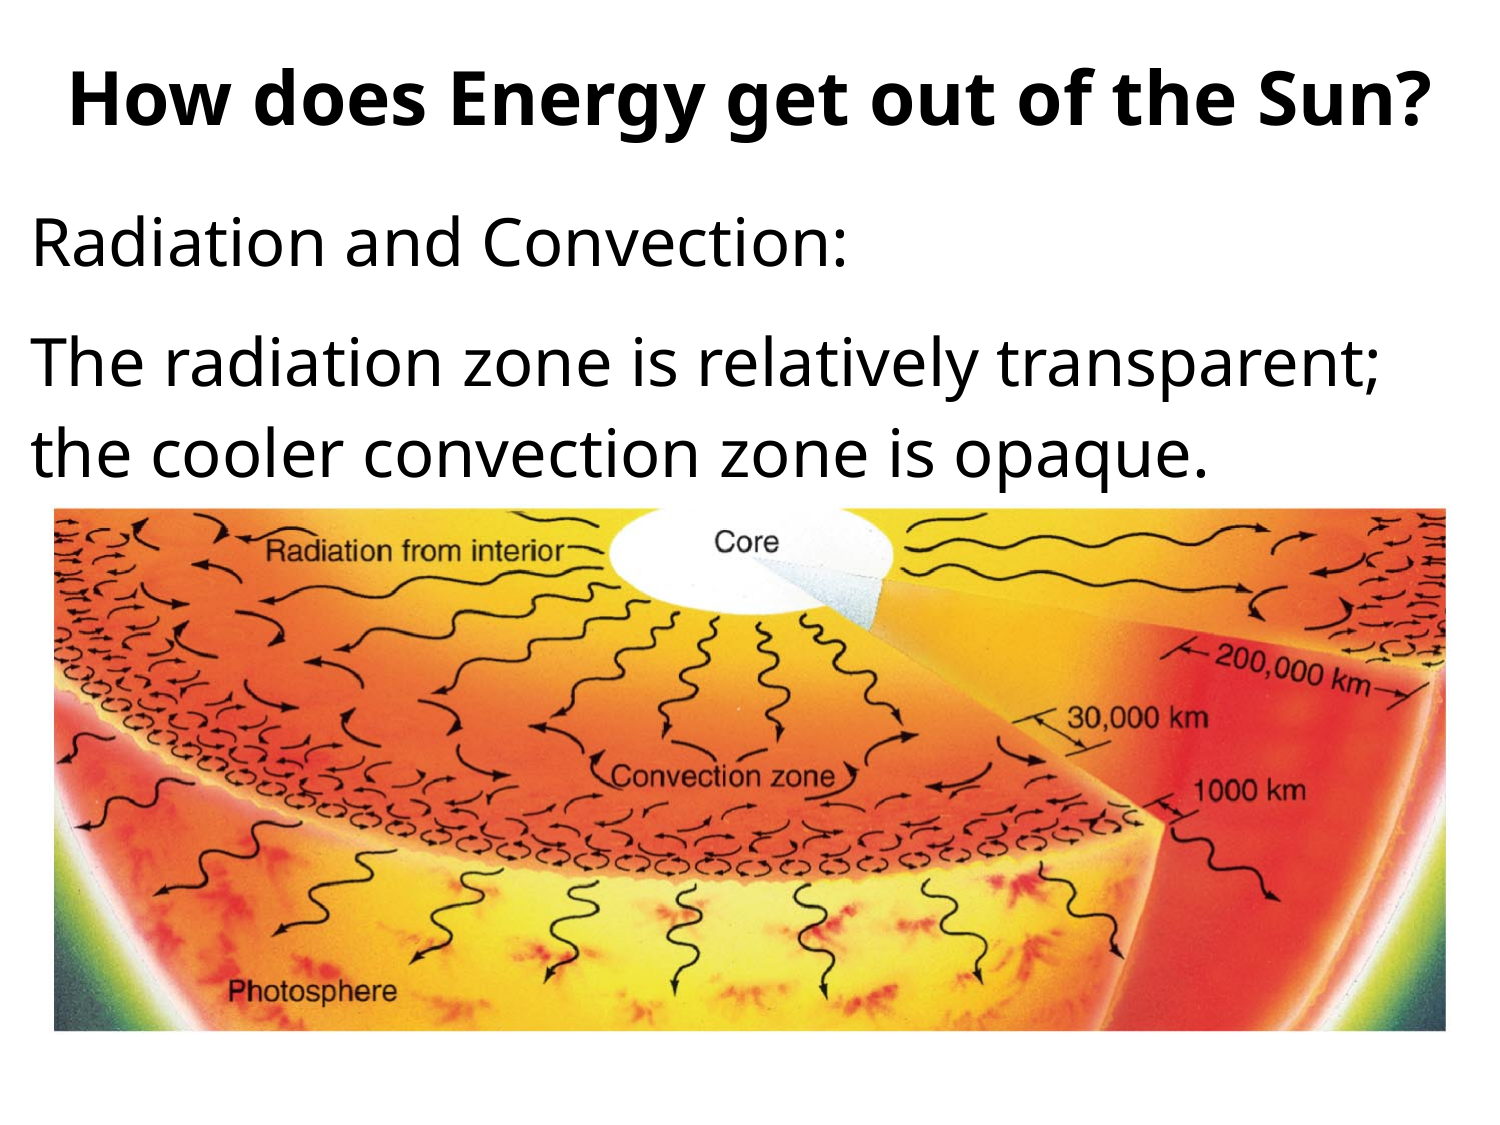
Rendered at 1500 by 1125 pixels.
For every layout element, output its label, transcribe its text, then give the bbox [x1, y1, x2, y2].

title How does Energy get out of the Sun? [30, 52, 1471, 140]
picture [48, 504, 1452, 1035]
list Radiation and Convection: The radiation zone is relatively transparent; the cooler convection zone is opaque. [30, 195, 1471, 961]
